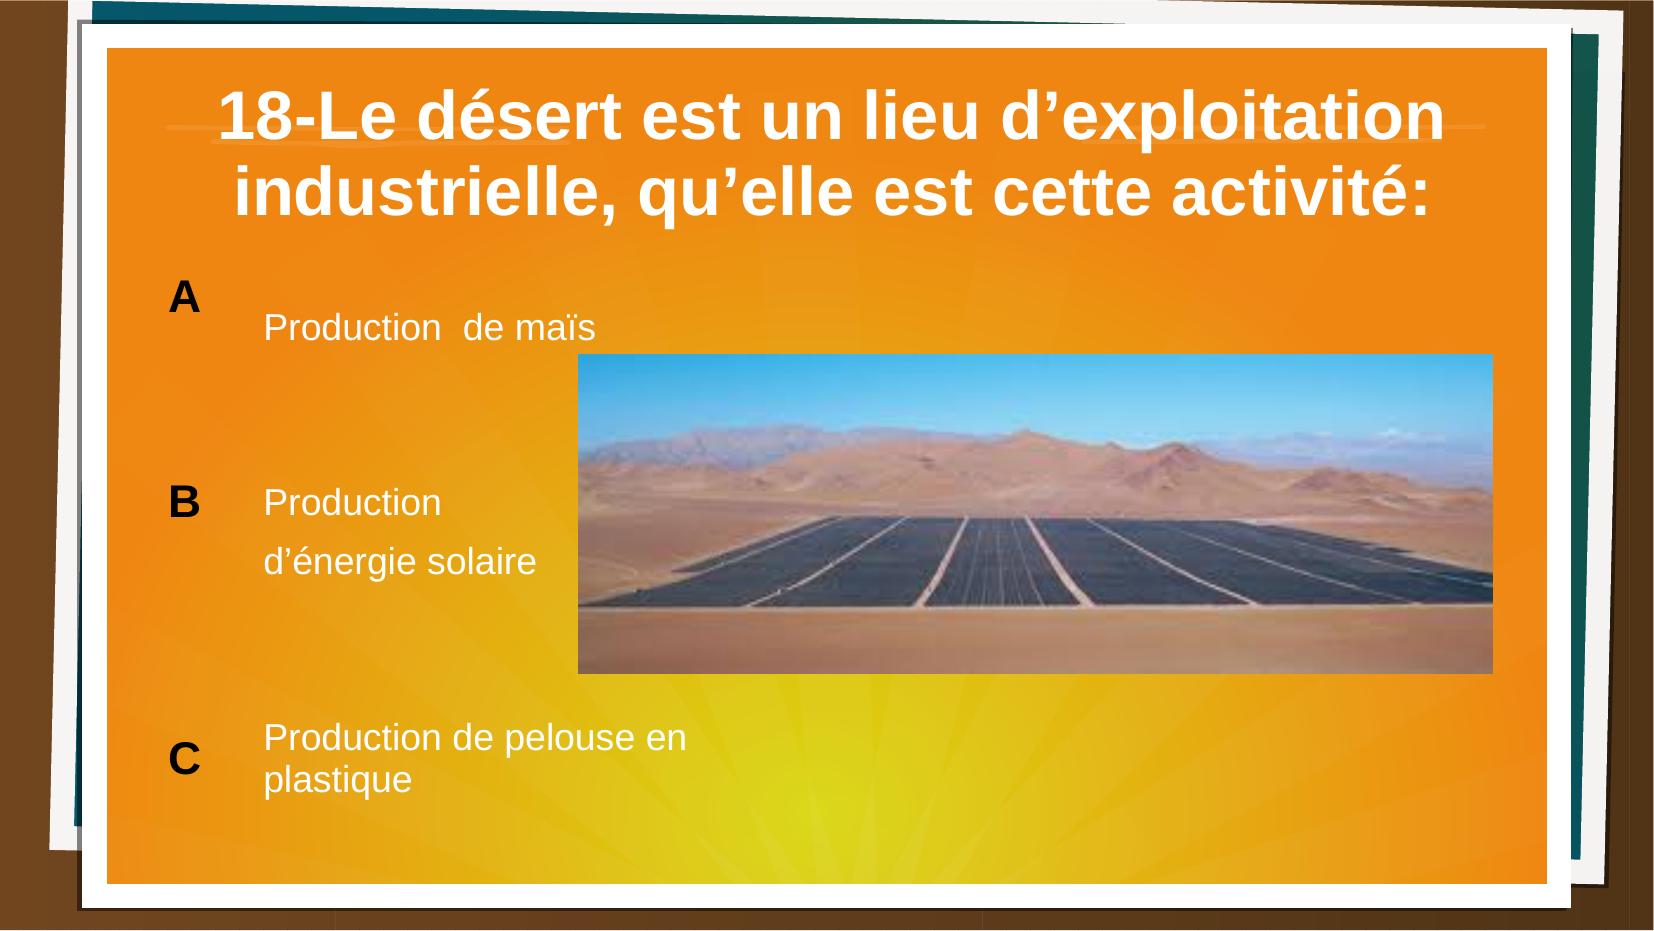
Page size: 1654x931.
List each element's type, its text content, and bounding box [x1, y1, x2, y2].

text_box A B C [153, 263, 210, 792]
picture [578, 354, 1493, 674]
title 18-Le désert est un lieu d’exploitation industrielle, qu’elle est cette activité: [129, 38, 1536, 269]
list Production de maïs Production d’énergie solaire Production de pelouse en plastique [210, 188, 742, 804]
